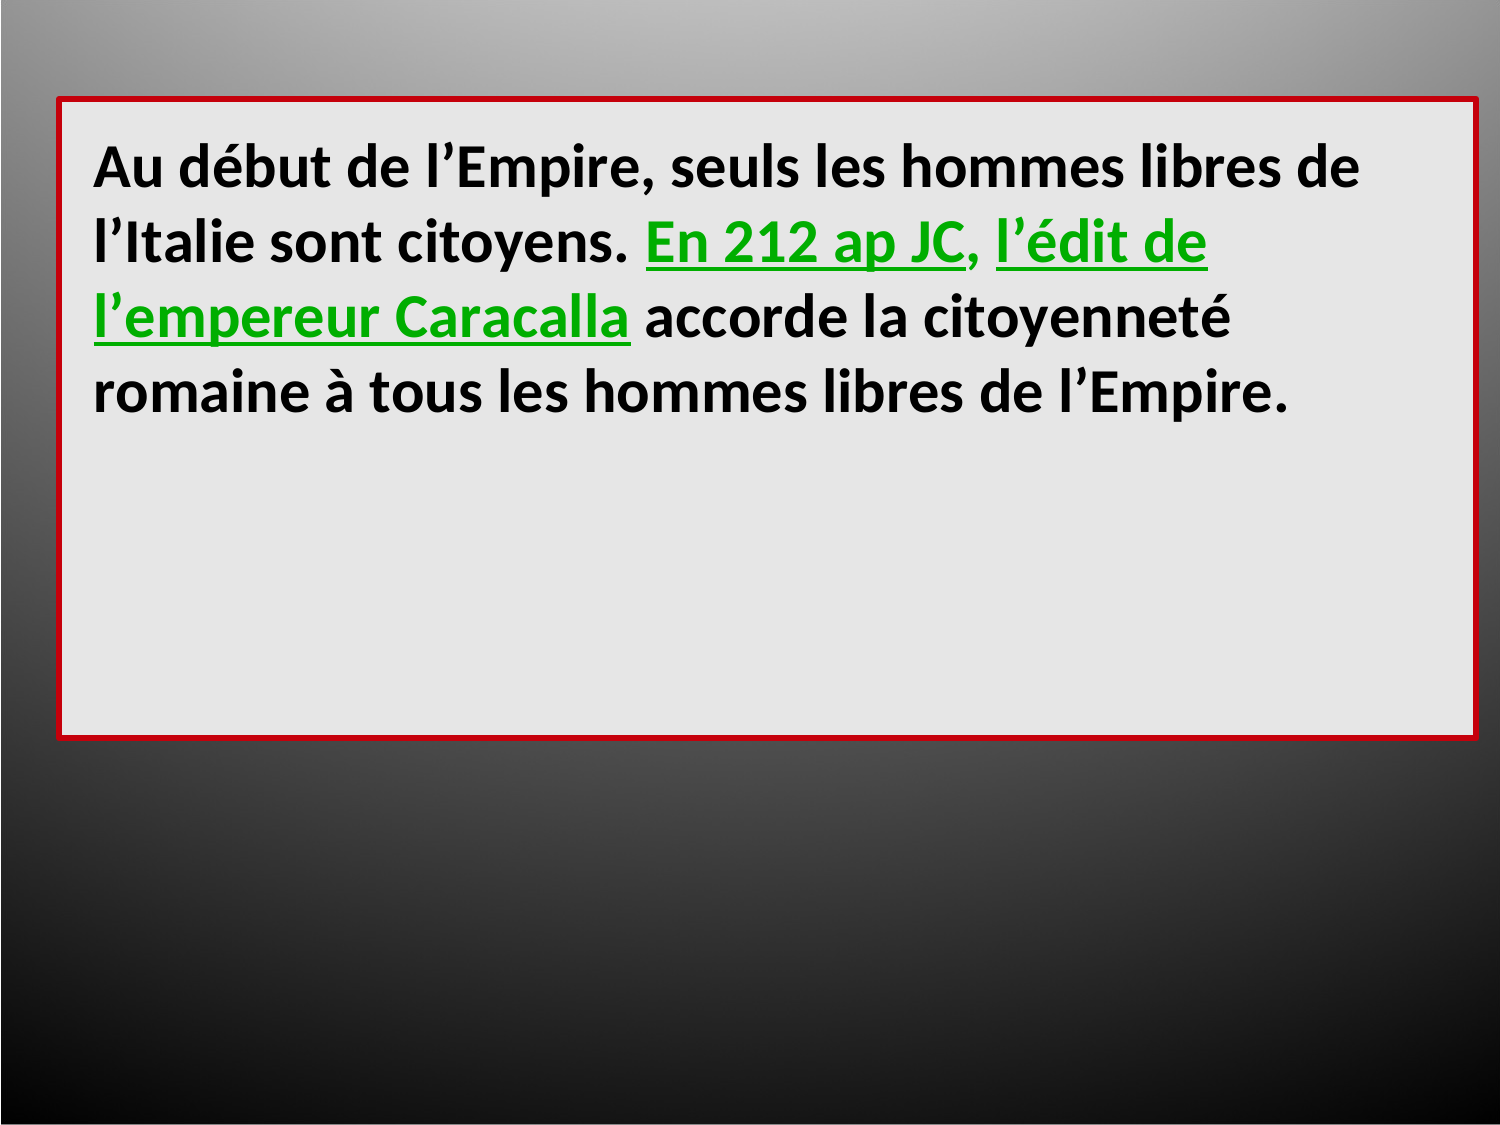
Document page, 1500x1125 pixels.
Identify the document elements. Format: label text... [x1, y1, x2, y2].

text_box [59, 98, 1477, 739]
picture [0, 0, 1500, 1125]
text_box Au début de l’Empire, seuls les hommes libres de l’Italie sont citoyens. En 212 ap JC, l’édit de l’empereur Caracalla accorde la citoyenneté romaine à tous les hommes libres de l’Empire. [78, 118, 1388, 437]
